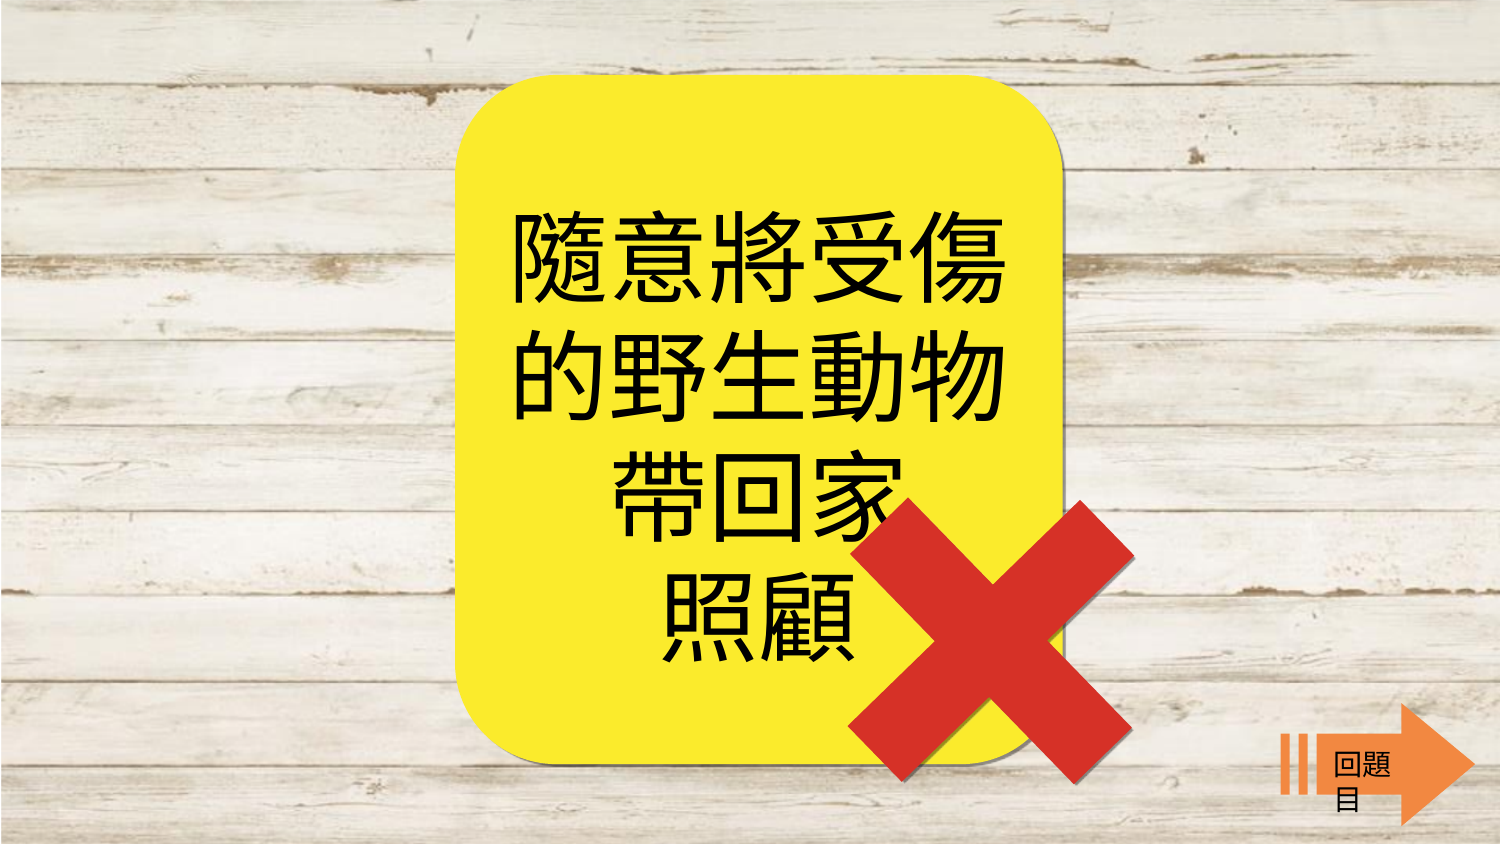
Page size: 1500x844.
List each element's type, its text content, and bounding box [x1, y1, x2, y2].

picture [0, 0, 1500, 844]
text_box 回題目 [1318, 738, 1437, 790]
text_box [1316, 703, 1476, 827]
text_box 隨意將受傷的野生動物帶回家 照顧 [481, 187, 1037, 688]
text_box [1298, 733, 1308, 795]
text_box [1280, 733, 1290, 795]
text_box [455, 74, 1135, 785]
text_box [1340, 790, 1355, 794]
